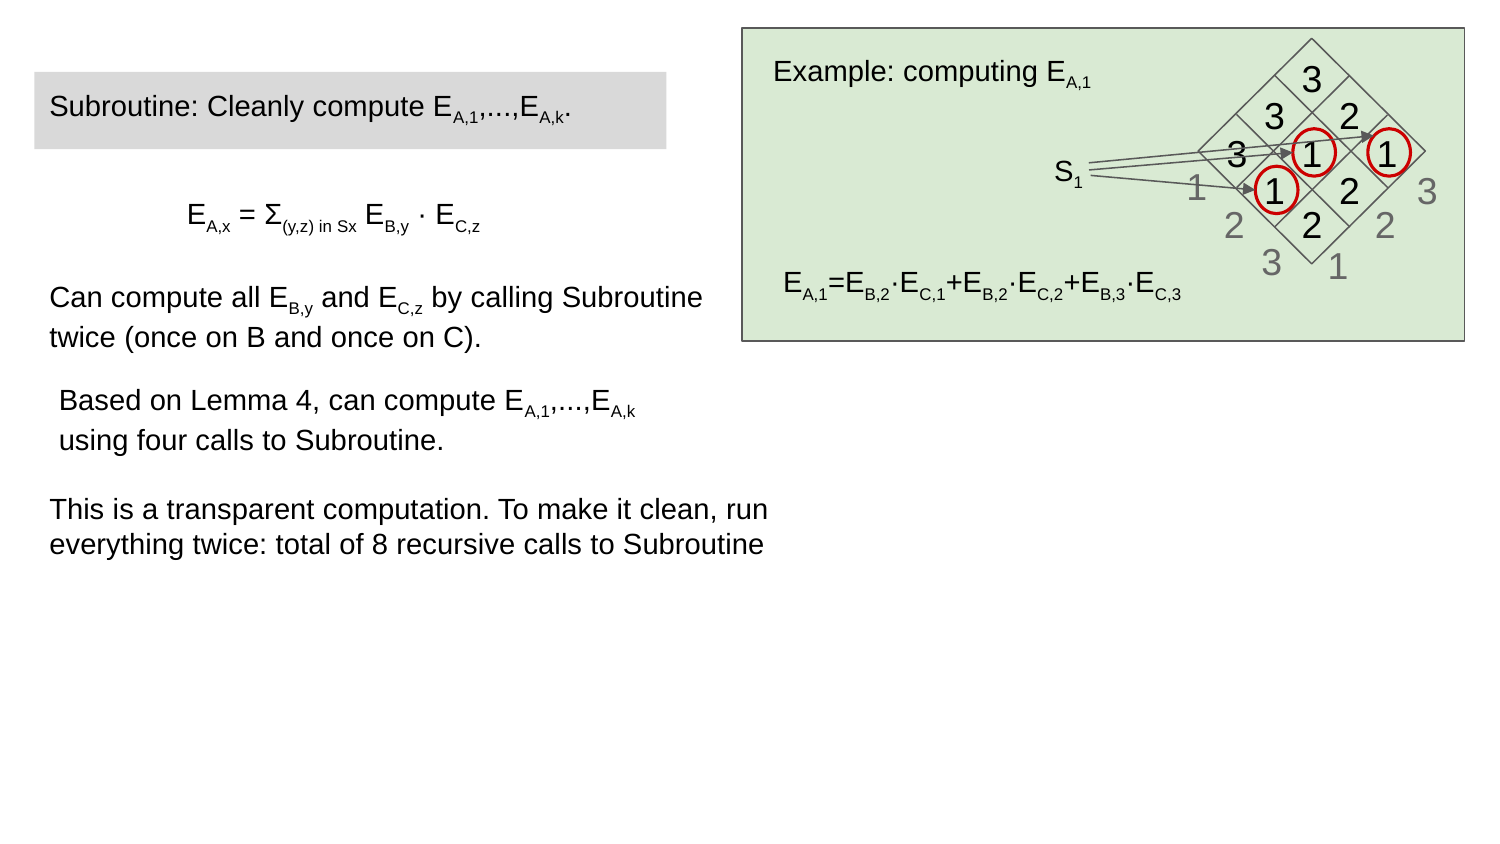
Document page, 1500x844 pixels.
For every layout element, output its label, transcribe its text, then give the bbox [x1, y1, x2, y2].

text_box 3 [1286, 40, 1333, 94]
text_box 1 [1295, 141, 1333, 169]
text_box 1 [1249, 155, 1296, 187]
text_box 3 [1211, 157, 1258, 169]
text_box 1 [1361, 115, 1408, 136]
text_box 3 [1211, 115, 1258, 150]
text_box 3 [1249, 77, 1296, 131]
text_box 2 [1208, 187, 1256, 239]
text_box 3 [1231, 144, 1241, 148]
text_box Can compute all EB,y and EC,z by calling Subroutine twice (once on B and once on C). [34, 263, 759, 362]
text_box 1 [1312, 227, 1360, 281]
text_box 1 [1249, 192, 1258, 206]
text_box 1 [1361, 140, 1371, 169]
text_box 3 [1240, 148, 1258, 155]
text_box [742, 27, 1465, 341]
text_box 1 [1286, 115, 1333, 143]
text_box 1 [1171, 184, 1208, 202]
text_box 2 [1314, 186, 1324, 199]
text_box EA,x = Σ(y,z) in Sx EB,y · EC,z [171, 180, 626, 234]
text_box 2 [1324, 152, 1371, 206]
text_box Based on Lemma 4, can compute EA,1,...,EA,k using four calls to Subroutine. [43, 366, 718, 465]
text_box 3 [1246, 223, 1293, 277]
text_box 2 [1324, 77, 1371, 131]
text_box 1 [1171, 161, 1218, 185]
text_box 1 [1171, 148, 1211, 154]
text_box Subroutine: Cleanly compute EA,1,...,EA,k. [34, 71, 667, 150]
text_box EA,1=EB,2·EC,1+EB,2·EC,2+EB,3·EC,3 [768, 248, 1223, 302]
text_box 3 [1401, 151, 1449, 205]
text_box This is a transparent computation. To make it clean, run everything twice: total of 8 recursive calls to Subroutine [34, 475, 852, 590]
text_box 2 [1286, 192, 1333, 240]
text_box S1 [1039, 136, 1106, 200]
text_box 1 [1171, 153, 1211, 162]
text_box 2 [1359, 185, 1407, 239]
text_box 2 [1298, 186, 1310, 201]
text_box 1 [1298, 131, 1329, 142]
text_box 3 [1211, 150, 1240, 158]
text_box 1 [1370, 131, 1408, 169]
text_box 1 [1257, 168, 1296, 206]
text_box Example: computing EA,1 [758, 37, 1213, 91]
